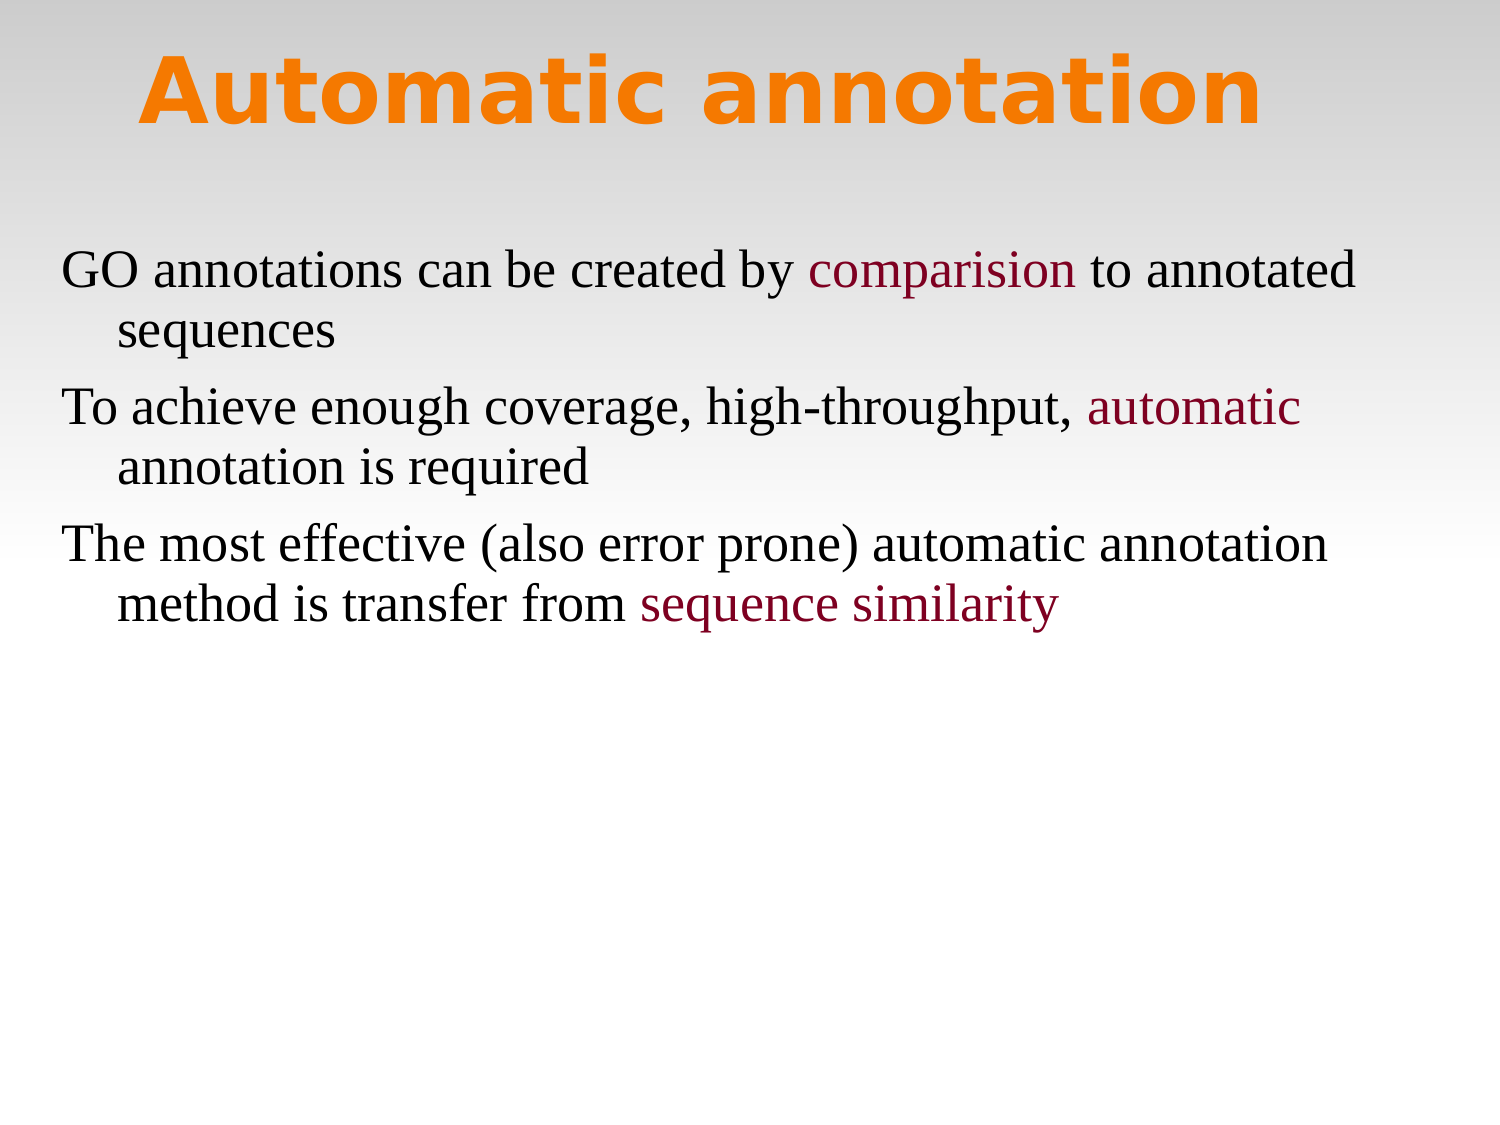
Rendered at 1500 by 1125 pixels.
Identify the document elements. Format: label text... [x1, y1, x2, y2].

list GO annotations can be created by comparision to annotated sequences To achieve enough coverage, high-throughput, automatic annotation is required The most effective (also error prone) automatic annotation method is transfer from sequence similarity [47, 231, 1483, 882]
title Automatic annotation [35, 0, 1370, 200]
